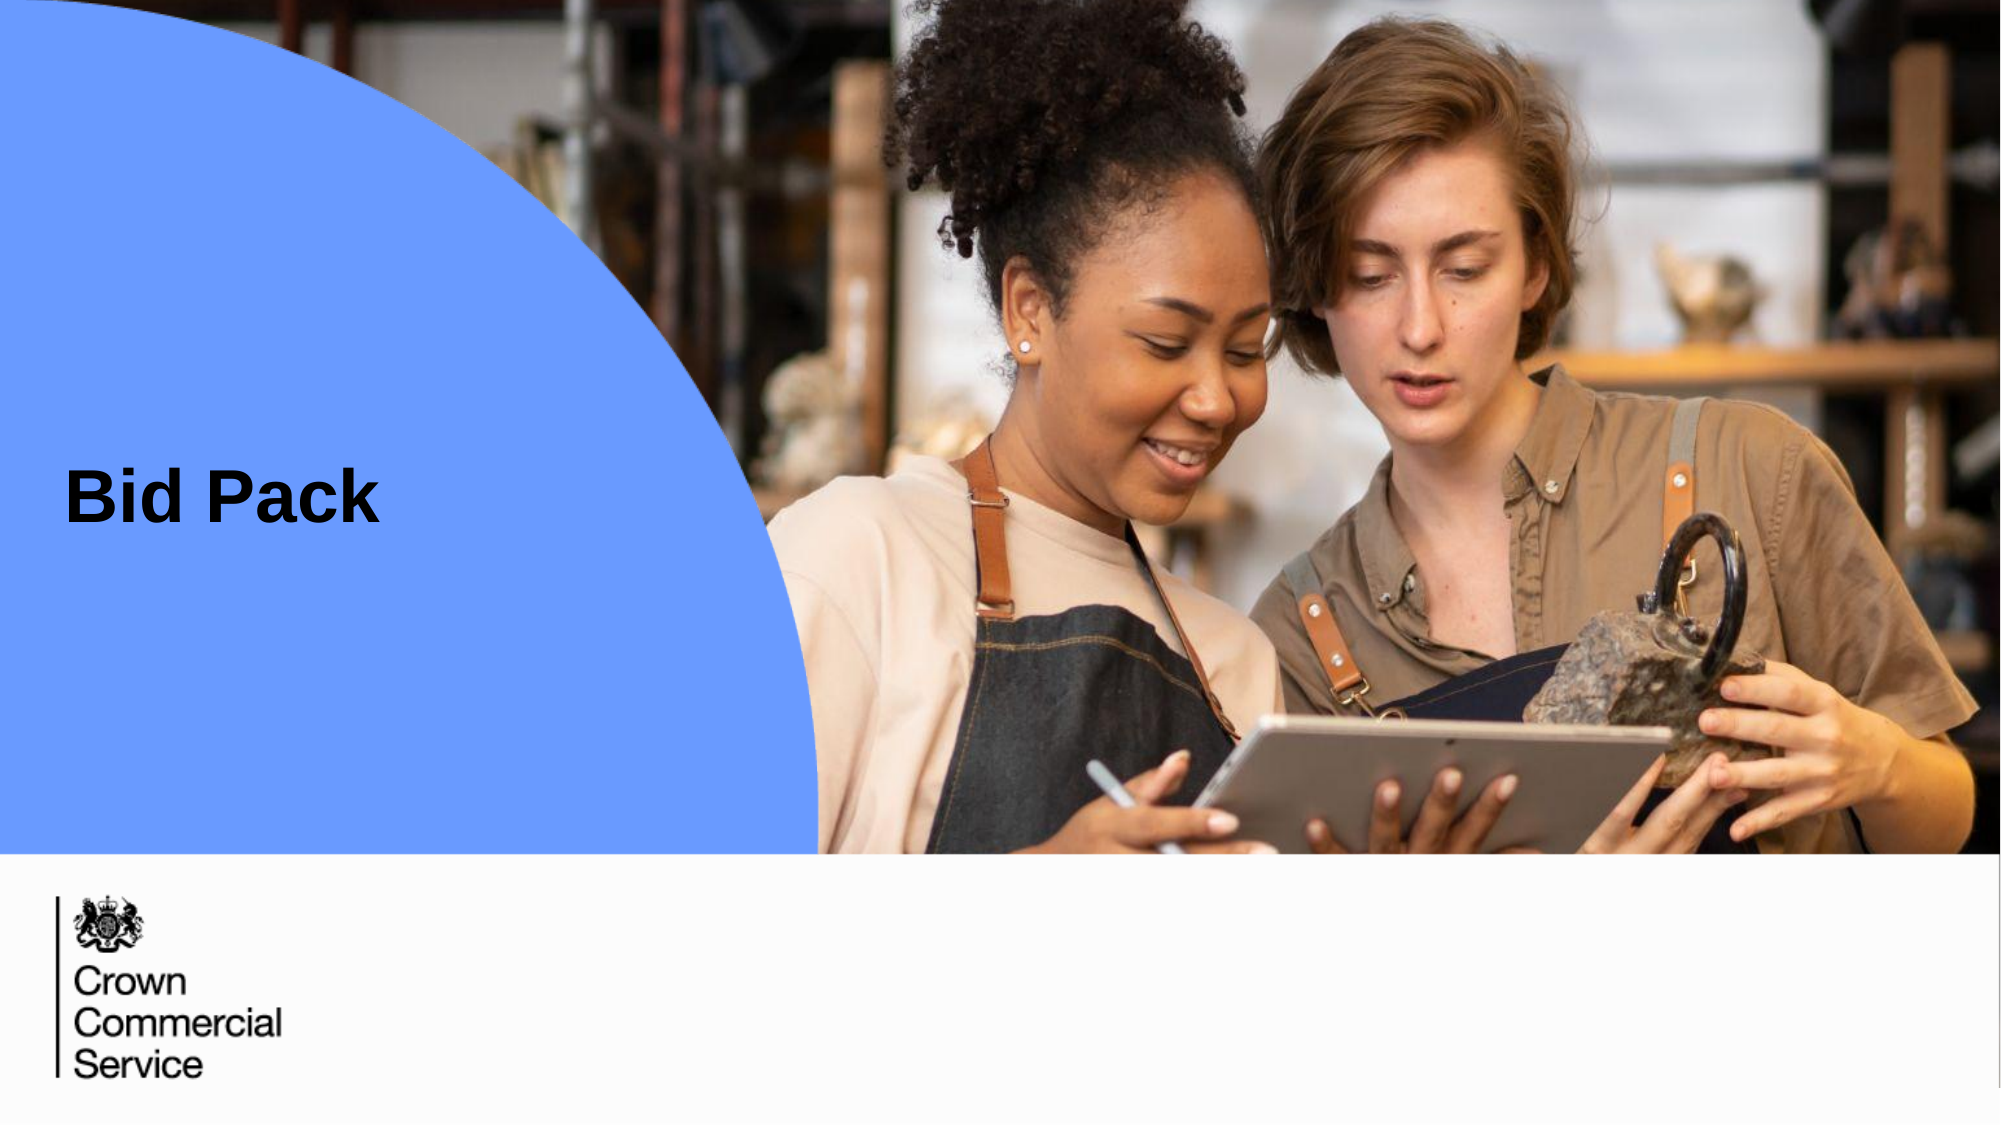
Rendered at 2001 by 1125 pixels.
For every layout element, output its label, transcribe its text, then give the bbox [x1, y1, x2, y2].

title Bid Pack [64, 447, 681, 760]
